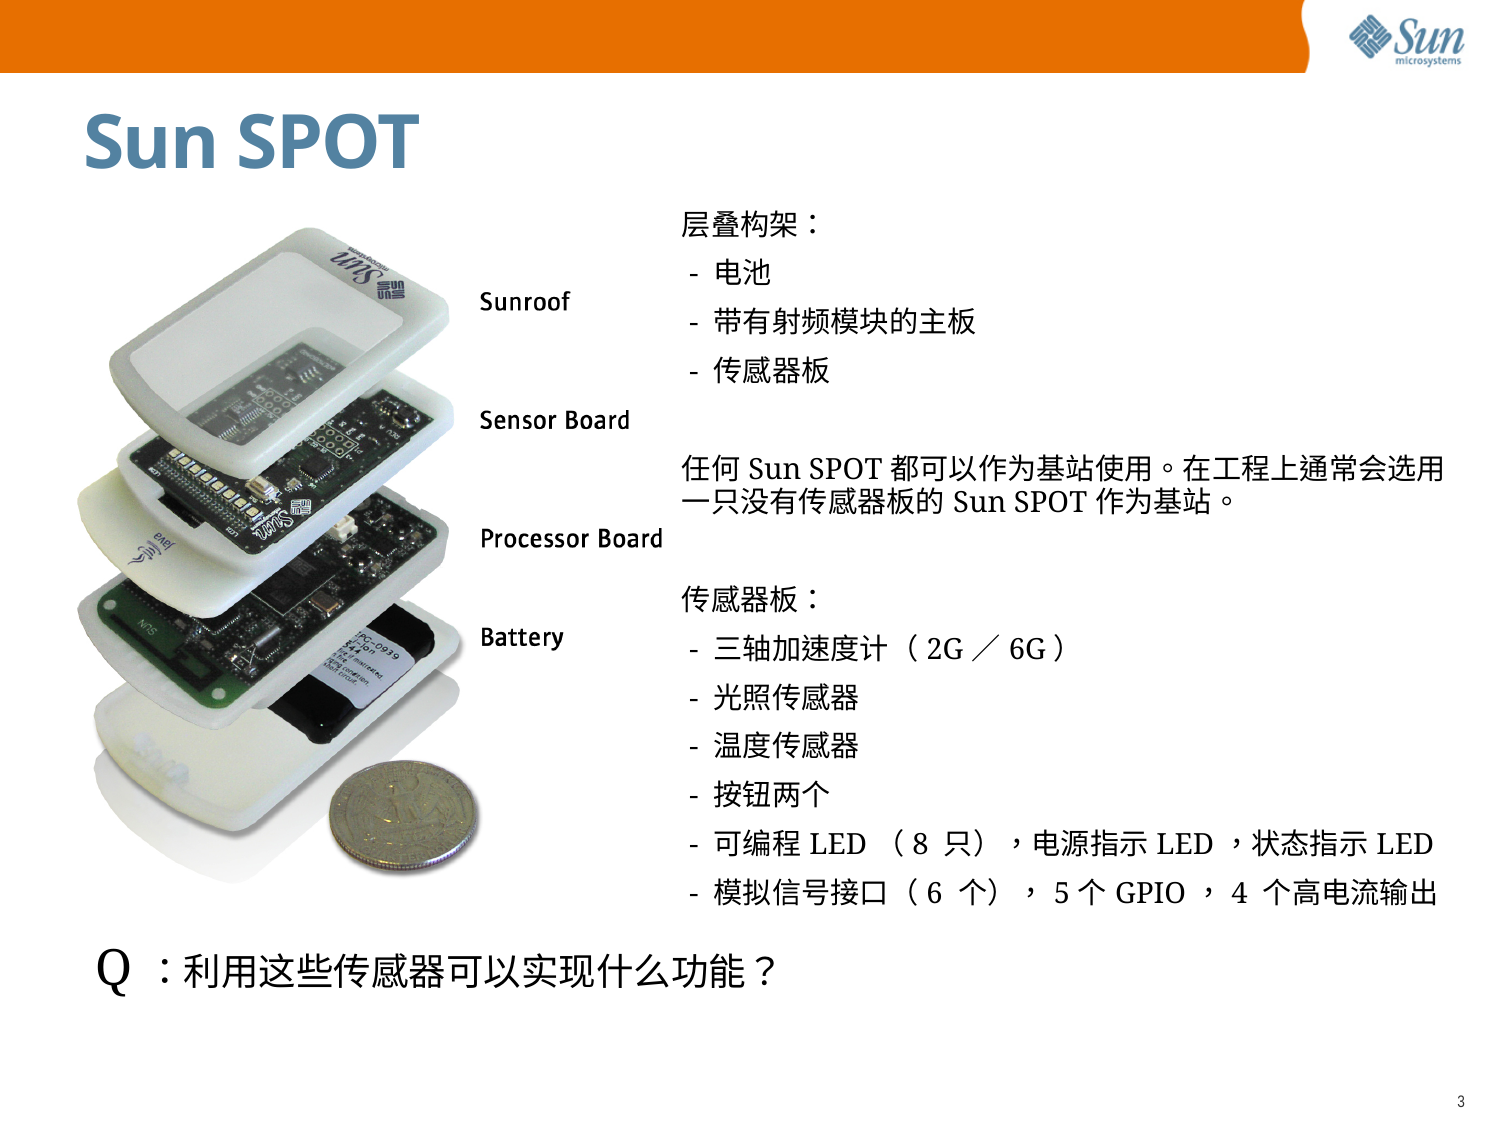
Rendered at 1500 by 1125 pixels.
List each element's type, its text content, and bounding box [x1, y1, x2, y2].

text_box Q：利用这些传感器可以实现什么功能？ [95, 938, 770, 996]
picture [0, 0, 1500, 73]
title Sun SPOT [83, 94, 1446, 199]
text_box 层叠构架： - 电池 - 带有射频模块的主板 - 传感器板 任何Sun SPOT都可以作为基站使用。在工程上通常会选用一只没有传感器板的Sun SPOT作为基站。 传感器板： - 三轴加速度计（2G／6G） - 光照传感器 - 温度传感器 - 按钮两个 - 可编程LED（8 只），电源指示LED，状态指示LED - 模拟信号接口（6 个），5个GPIO，4 个高电流输出 [681, 208, 1468, 876]
picture [77, 227, 669, 884]
